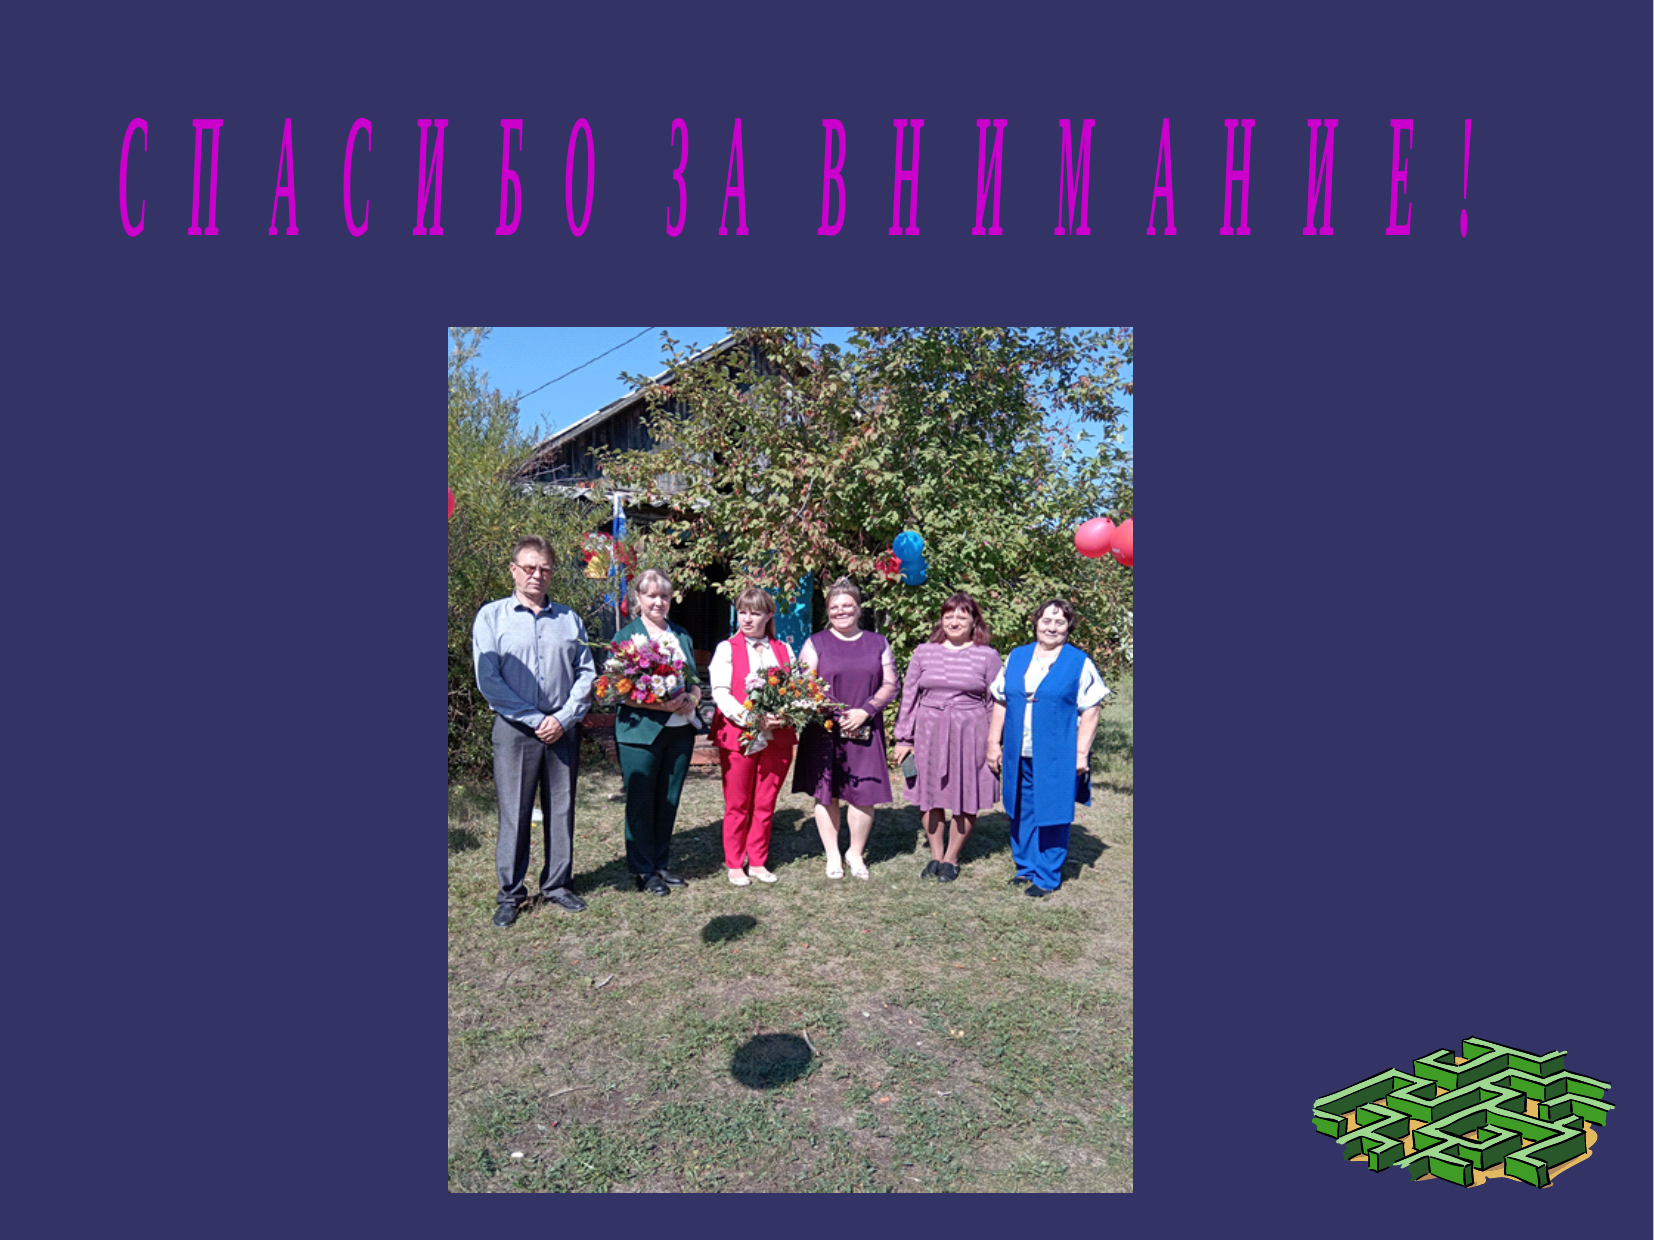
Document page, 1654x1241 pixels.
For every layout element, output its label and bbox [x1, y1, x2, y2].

picture [118, 70, 1501, 1193]
